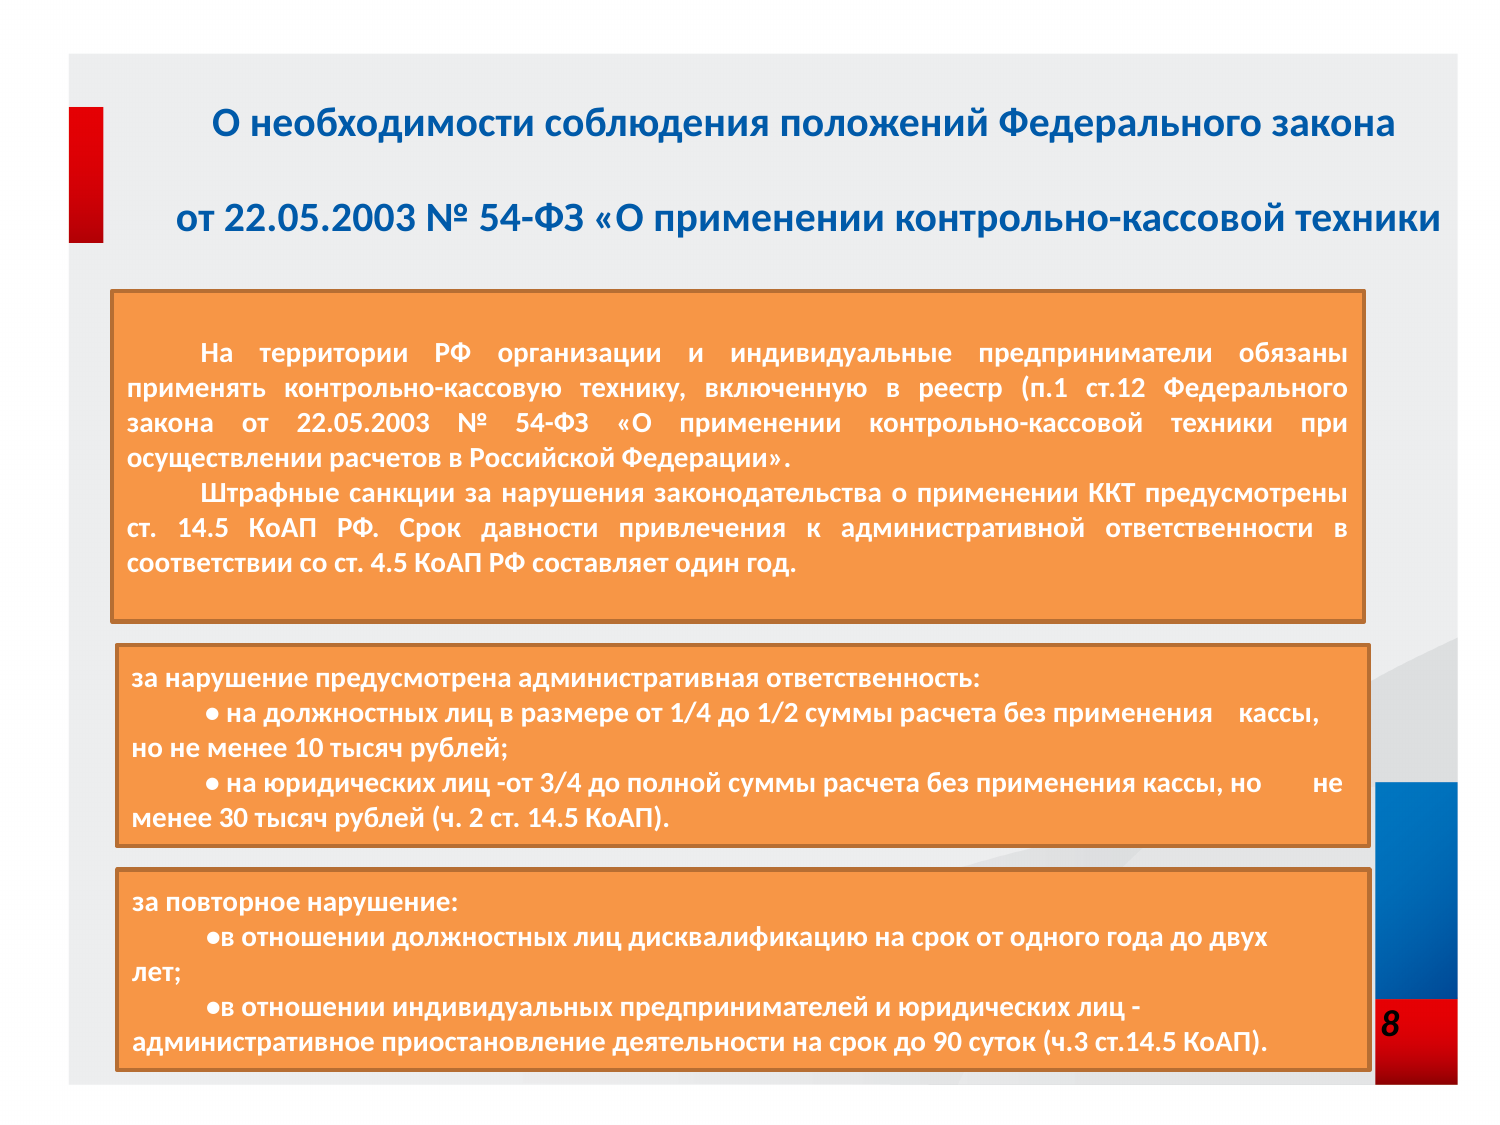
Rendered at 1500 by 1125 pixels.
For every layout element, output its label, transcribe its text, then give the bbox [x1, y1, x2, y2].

picture [0, 0, 1500, 1125]
text_box за повторное нарушение: •в отношении должностных лиц дисквалификацию на срок от одного года до двух лет; •в отношении индивидуальных предпринимателей и юридических лиц - административное приостановление деятельности на срок до 90 суток (ч.3 ст.14.5 КоАП). [117, 869, 1370, 1071]
text_box за нарушение предусмотрена административная ответственность: • на должностных лиц в размере от 1/4 до 1/2 суммы расчета без применения кассы, но не менее 10 тысяч рублей; • на юридических лиц -от 3/4 до полной суммы расчета без применения кассы, но не менее 30 тысяч рублей (ч. 2 ст. 14.5 КоАП). [116, 645, 1369, 846]
text_box На территории РФ организации и индивидуальные предприниматели обязаны применять контрольно-кассовую технику, включенную в реестр (п.1 ст.12 Федерального закона от 22.05.2003 № 54-ФЗ «О применении контрольно-кассовой техники при осуществлении расчетов в Российской Федерации». Штрафные санкции за нарушения законодательства о применении ККТ предусмотрены ст. 14.5 КоАП РФ. Срок давности привлечения к административной ответственности в соответствии со ст. 4.5 КоАП РФ составляет один год. [112, 290, 1365, 622]
slide_number <номер> [1365, 991, 1468, 1095]
title О необходимости соблюдения положений Федерального закона от 22.05.2003 № 54-ФЗ «О применении контрольно-кассовой техники при осуществлении расчетов в Российской Федерации» [159, 42, 1459, 291]
